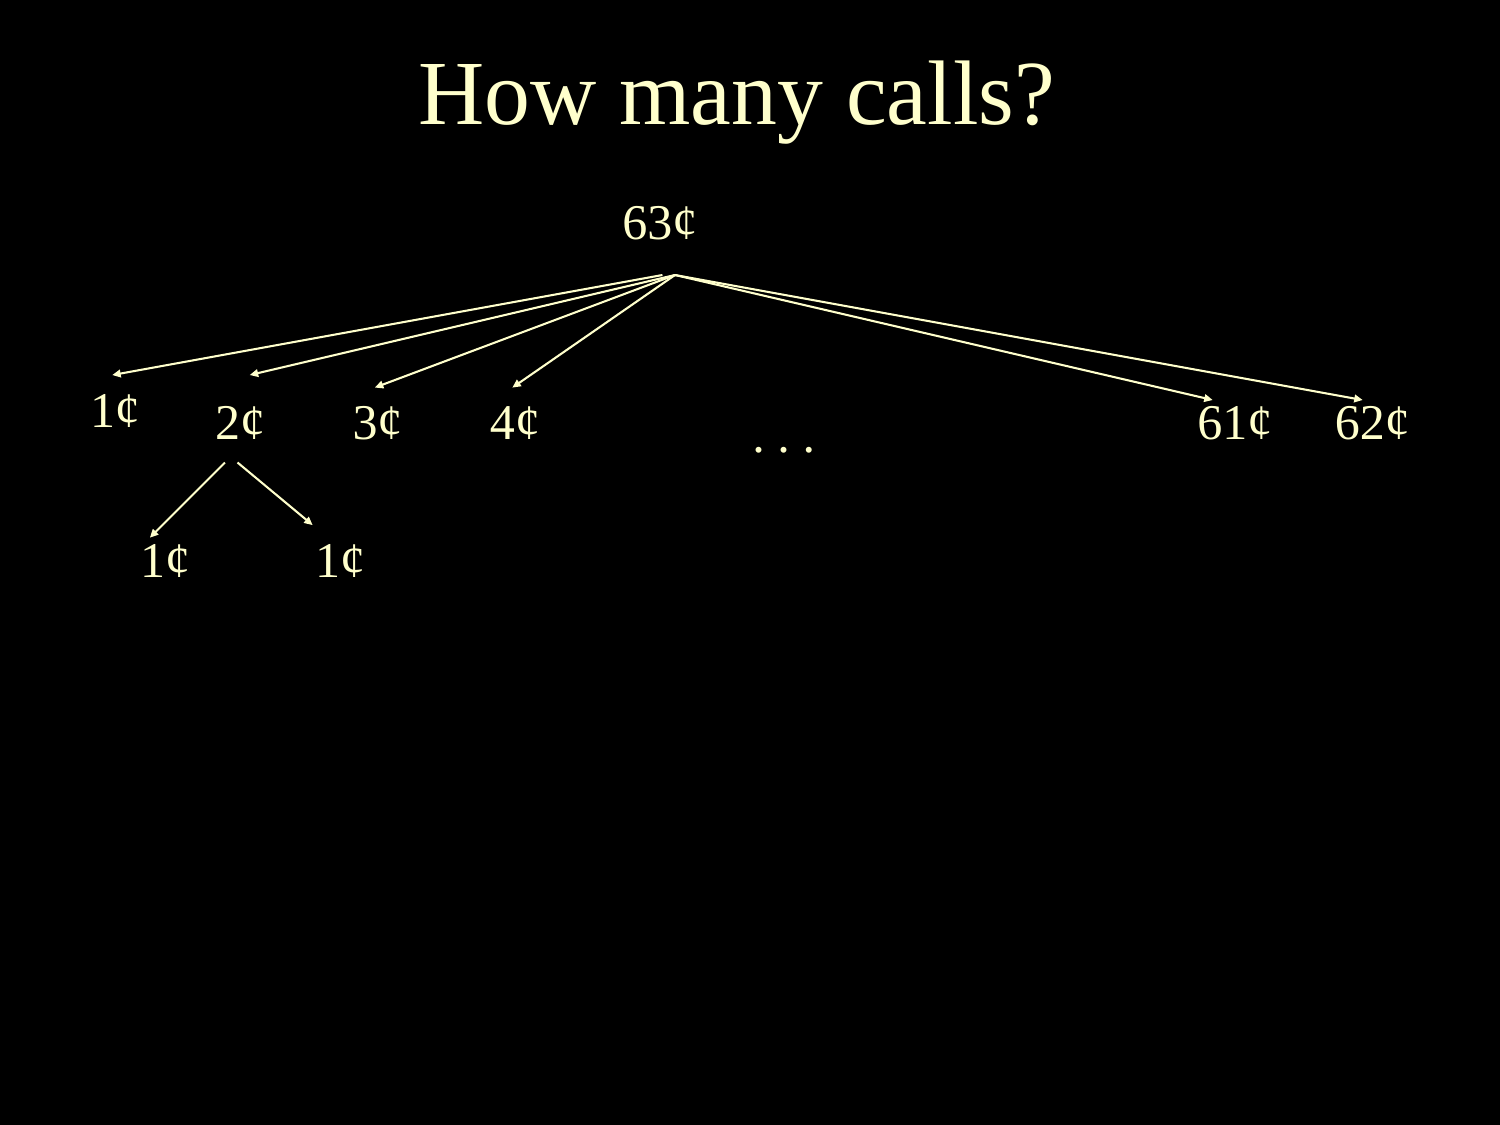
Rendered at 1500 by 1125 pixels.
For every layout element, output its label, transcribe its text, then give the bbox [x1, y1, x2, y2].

text_box 61¢ [1182, 387, 1288, 459]
text_box 1¢ [125, 524, 205, 596]
text_box 2¢ [200, 387, 280, 459]
text_box 1¢ [75, 374, 155, 446]
text_box 62¢ [1320, 387, 1425, 459]
text_box 63¢ [607, 187, 713, 259]
text_box 3¢ [337, 387, 418, 459]
title How many calls? [8, 35, 1467, 153]
text_box 4¢ [475, 387, 555, 459]
text_box 1¢ [300, 524, 380, 596]
text_box . . . [737, 399, 830, 471]
